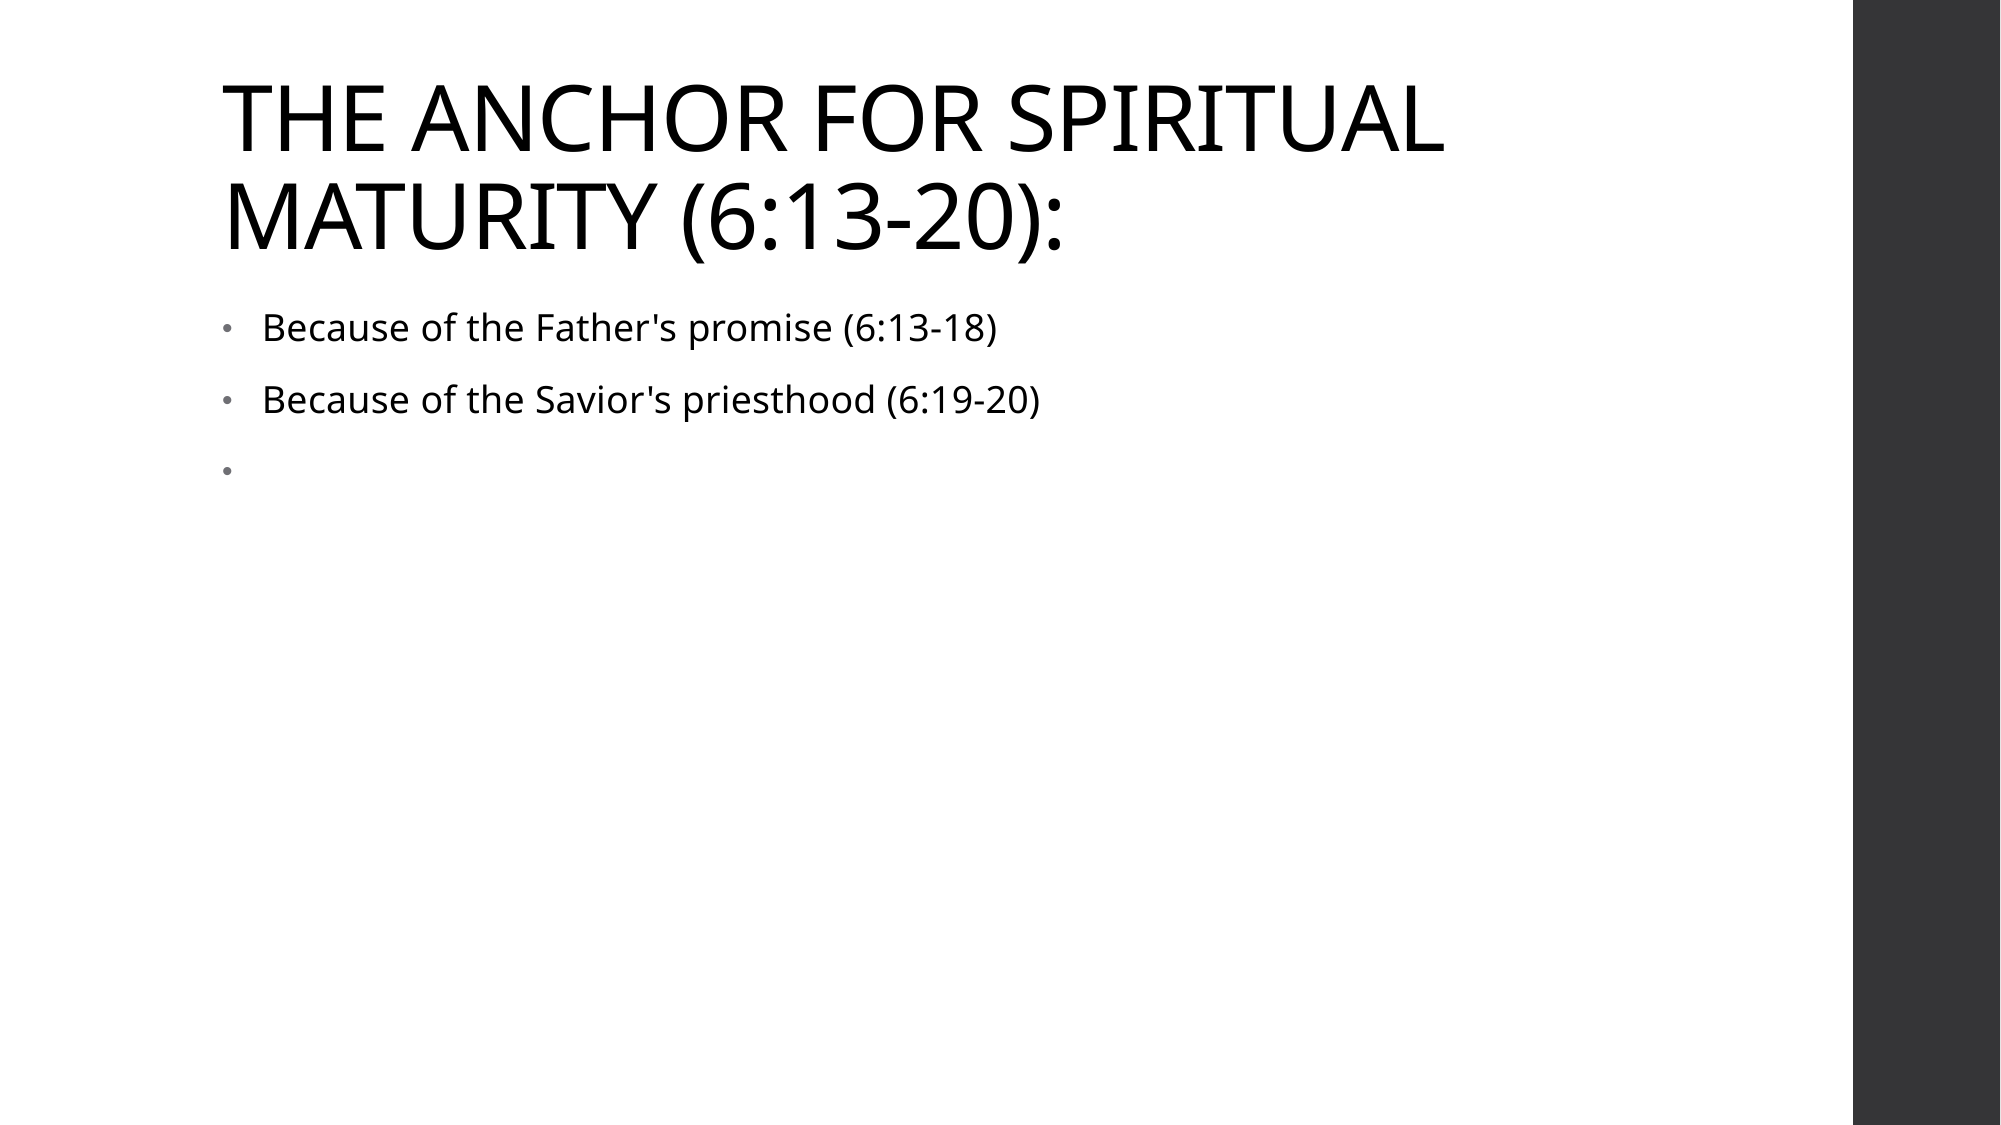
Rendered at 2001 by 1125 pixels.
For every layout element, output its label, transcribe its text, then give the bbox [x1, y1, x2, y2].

title THE ANCHOR FOR SPIRITUAL MATURITY (6:13-20): [206, 60, 1797, 278]
list Because of the Father's promise (6:13-18) Because of the Savior's priesthood (6:19-20) [206, 299, 1617, 1014]
